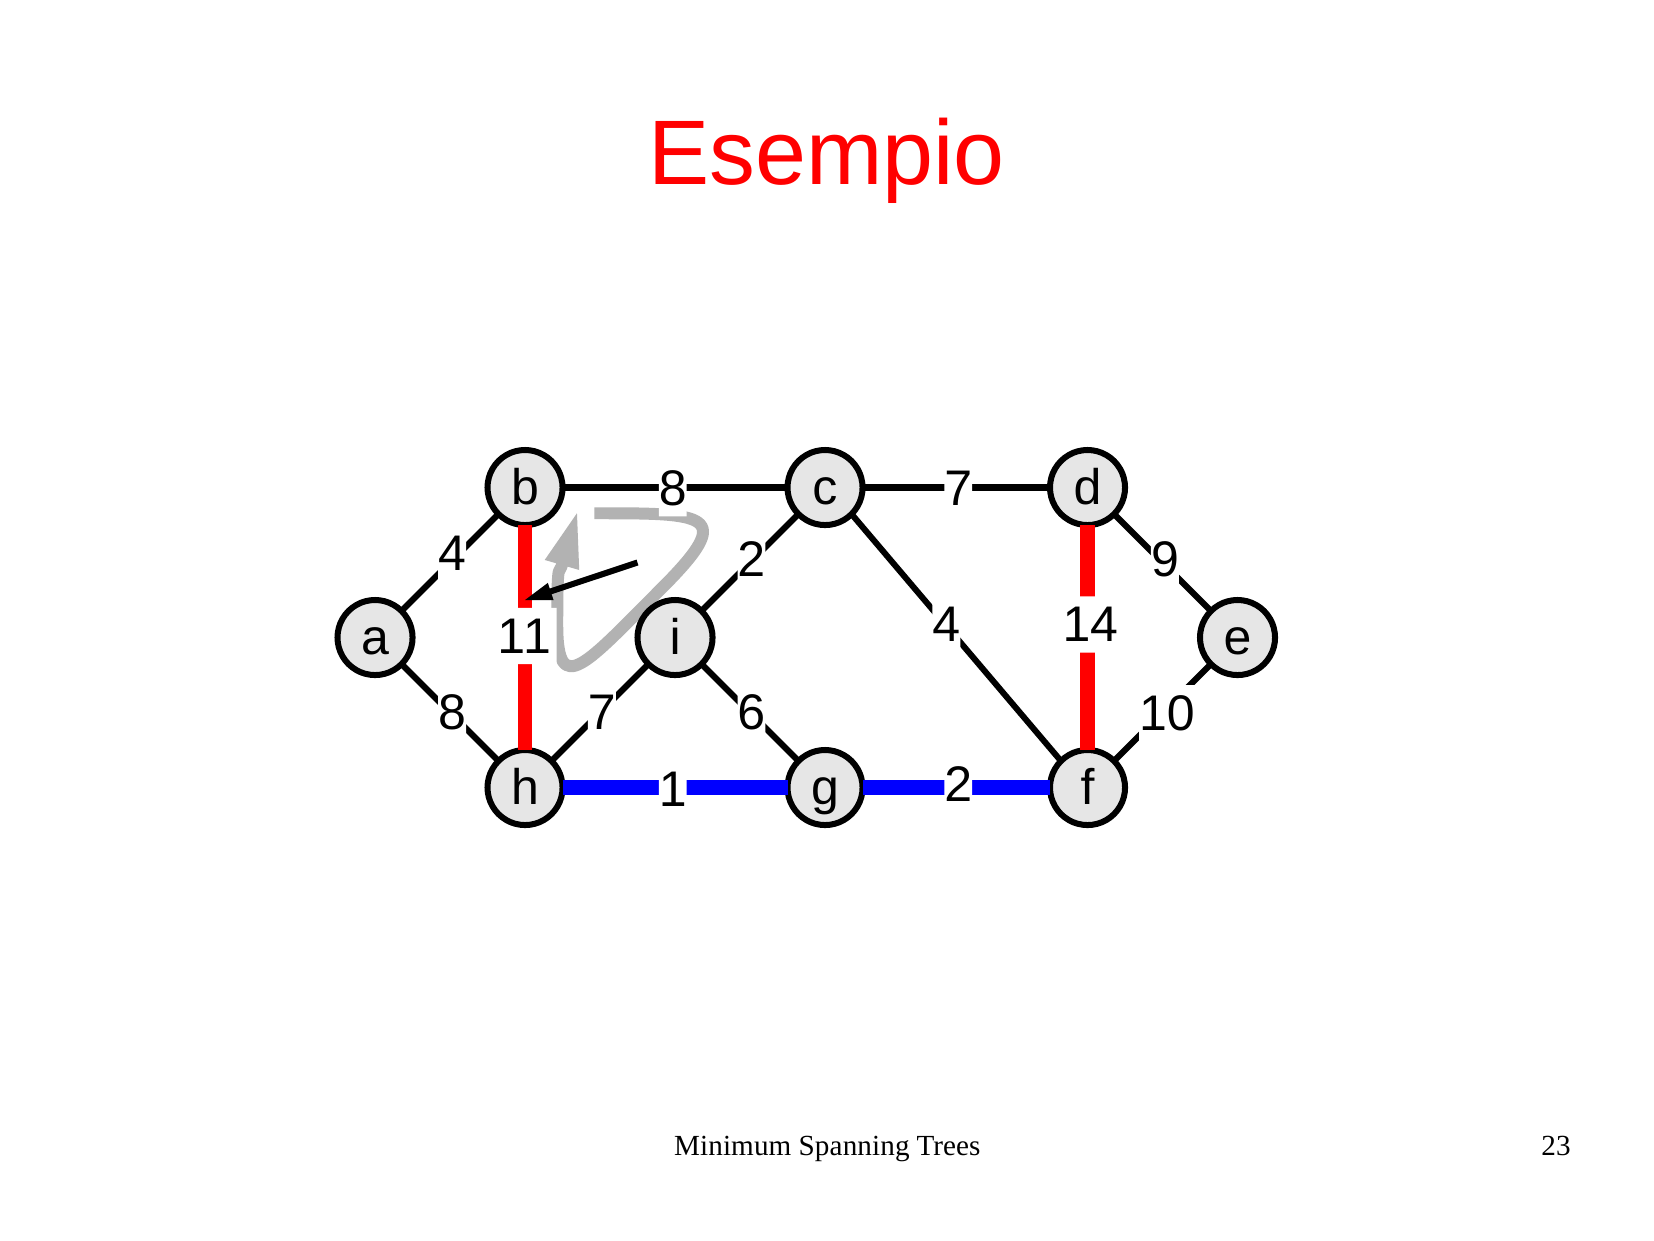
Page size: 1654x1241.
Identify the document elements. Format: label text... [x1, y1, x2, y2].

text_box b [487, 450, 563, 525]
text_box 1 [658, 761, 687, 818]
text_box 7 [944, 460, 973, 517]
text_box i [637, 600, 713, 676]
text_box 4 [438, 525, 467, 582]
text_box 14 [1062, 596, 1119, 653]
text_box 4 [932, 596, 961, 653]
text_box 8 [658, 460, 687, 517]
text_box a [337, 600, 413, 676]
text_box 10 [1139, 685, 1195, 742]
text_box f [1050, 750, 1126, 826]
text_box 6 [737, 684, 766, 742]
text_box g [788, 750, 863, 826]
text_box h [487, 750, 563, 826]
text_box 9 [1150, 531, 1179, 588]
text_box d [1050, 450, 1126, 525]
text_box 11 [497, 607, 557, 665]
text_box 2 [944, 756, 973, 813]
text_box 7 [587, 684, 616, 742]
text_box 2 [737, 531, 766, 588]
text_box 8 [438, 684, 467, 741]
title Esempio [82, 49, 1571, 257]
text_box c [787, 450, 863, 526]
text_box e [1200, 600, 1276, 676]
